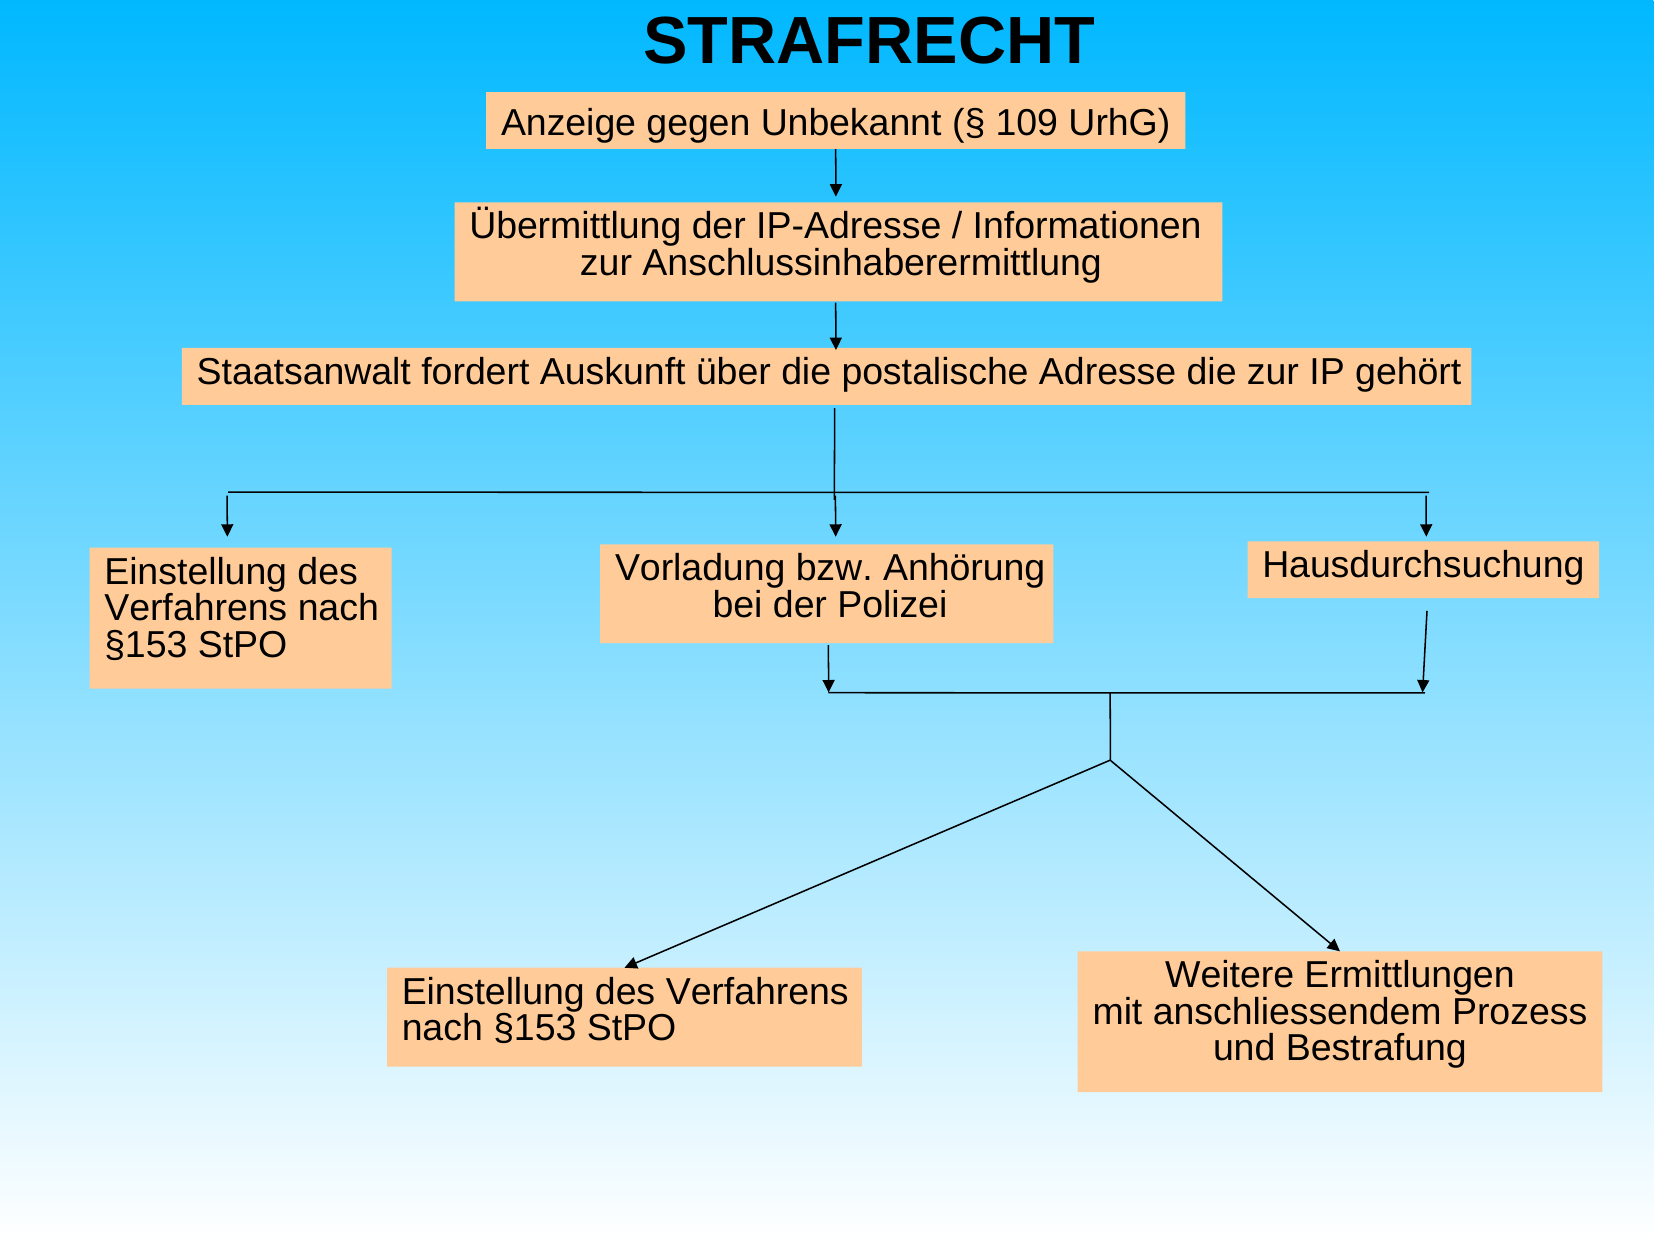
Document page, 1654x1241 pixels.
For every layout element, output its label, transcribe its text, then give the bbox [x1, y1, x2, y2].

text_box Hausdurchsuchung [1247, 541, 1600, 599]
text_box Weitere Ermittlungen mit anschliessendem Prozess und Bestrafung [1077, 951, 1603, 1093]
text_box Einstellung des Verfahrens nach §153 StPO [89, 547, 392, 689]
text_box Anzeige gegen Unbekannt (§ 109 UrhG)‏ [486, 92, 1186, 149]
text_box STRAFRECHT [628, 4, 1111, 92]
text_box Staatsanwalt fordert Auskunft über die postalische Adresse die zur IP gehört [181, 347, 1472, 405]
text_box Vorladung bzw. Anhörung bei der Polizei [600, 544, 1054, 644]
text_box Einstellung des Verfahrens nach §153 StPO [387, 967, 862, 1067]
text_box Übermittlung der IP-Adresse / Informationen zur Anschlussinhaberermittlung [454, 202, 1223, 302]
